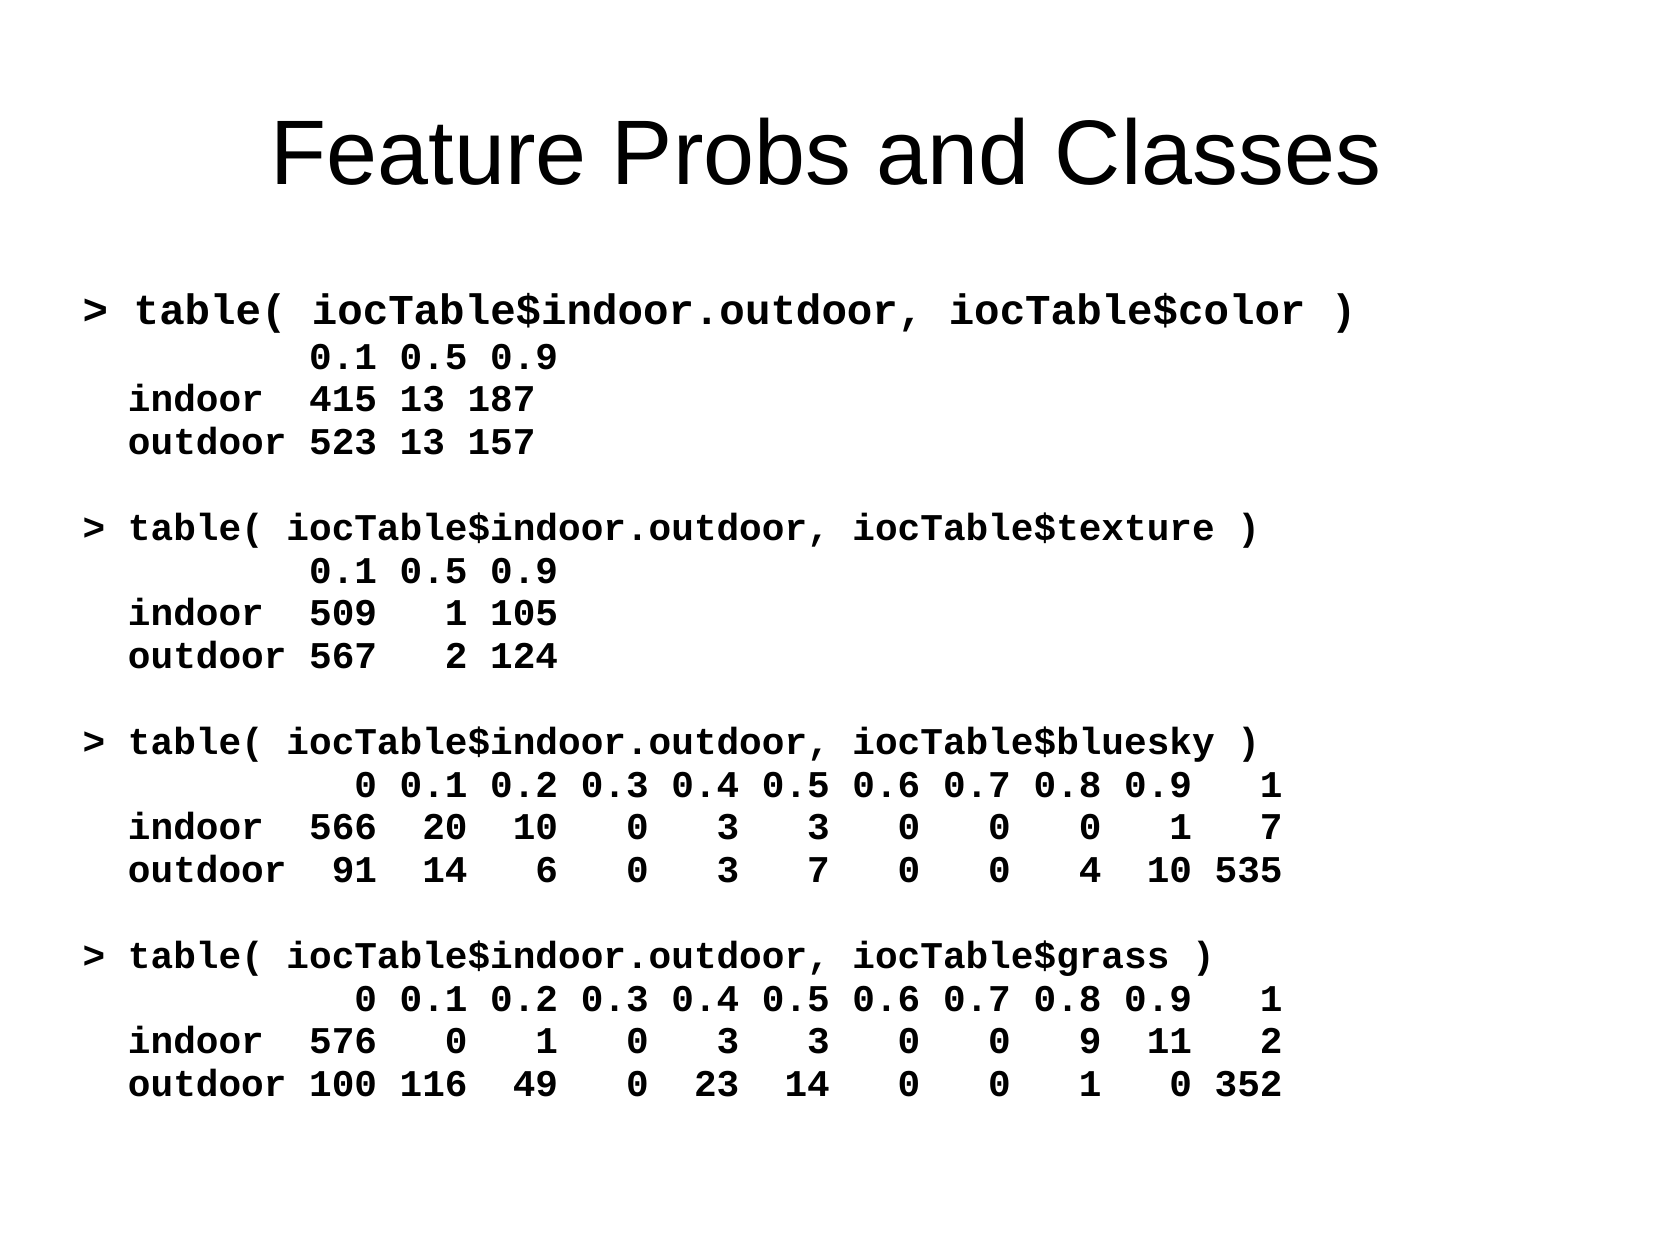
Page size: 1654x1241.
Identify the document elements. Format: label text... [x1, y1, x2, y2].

title Feature Probs and Classes [82, 49, 1571, 257]
chart [81, 289, 1567, 1194]
